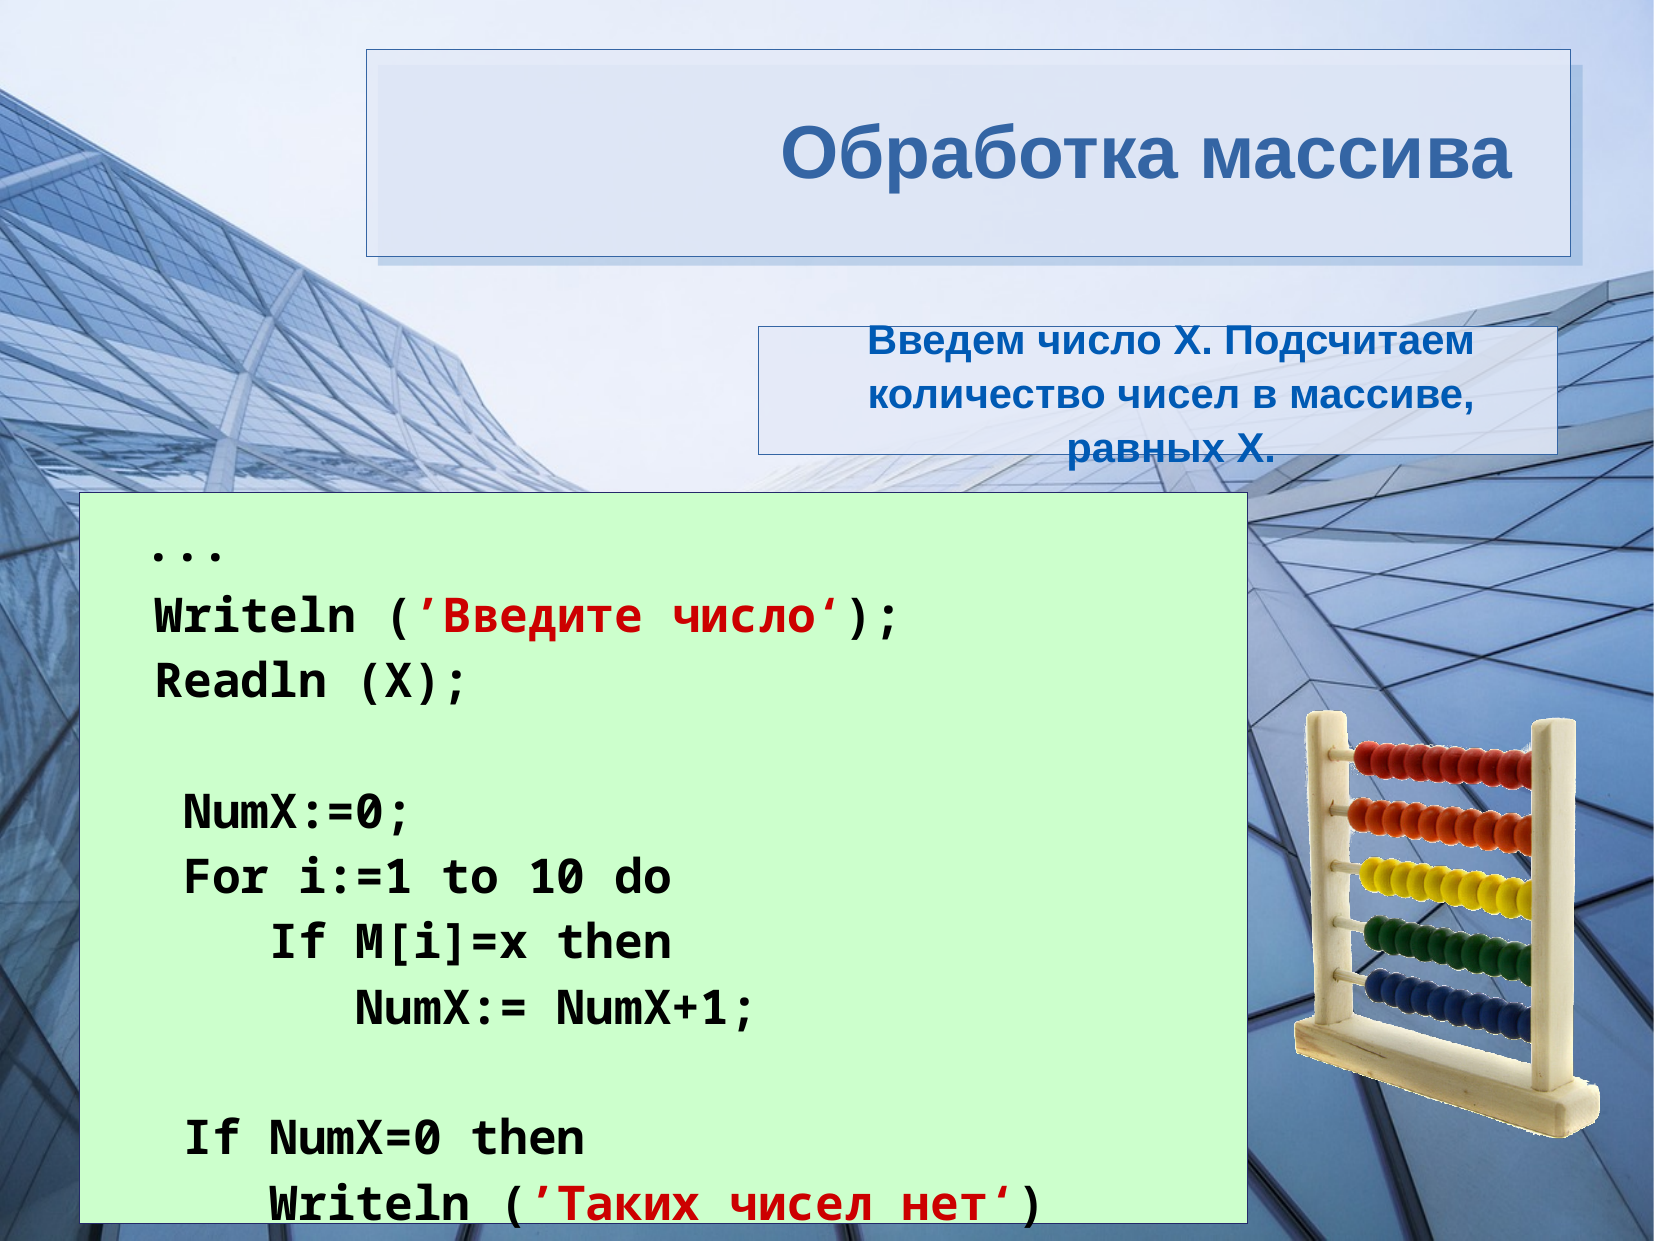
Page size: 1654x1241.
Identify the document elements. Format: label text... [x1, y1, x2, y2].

text_box ... Writeln (’Введите число‘); Readln (X); NumX:=0; For i:=1 to 10 do If M[i]=x then NumX:= NumX+1; If NumX=0 then Writeln (’Таких чисел нет‘) Else Writeln (’Таких чисел ‘,NumX) ... [79, 492, 1248, 1224]
picture [0, 0, 1654, 1241]
text_box [377, 64, 1583, 266]
text_box Введем число Х. Подсчитаем количество чисел в массиве, равных Х. [758, 326, 1558, 455]
title Обработка массива [366, 49, 1571, 257]
